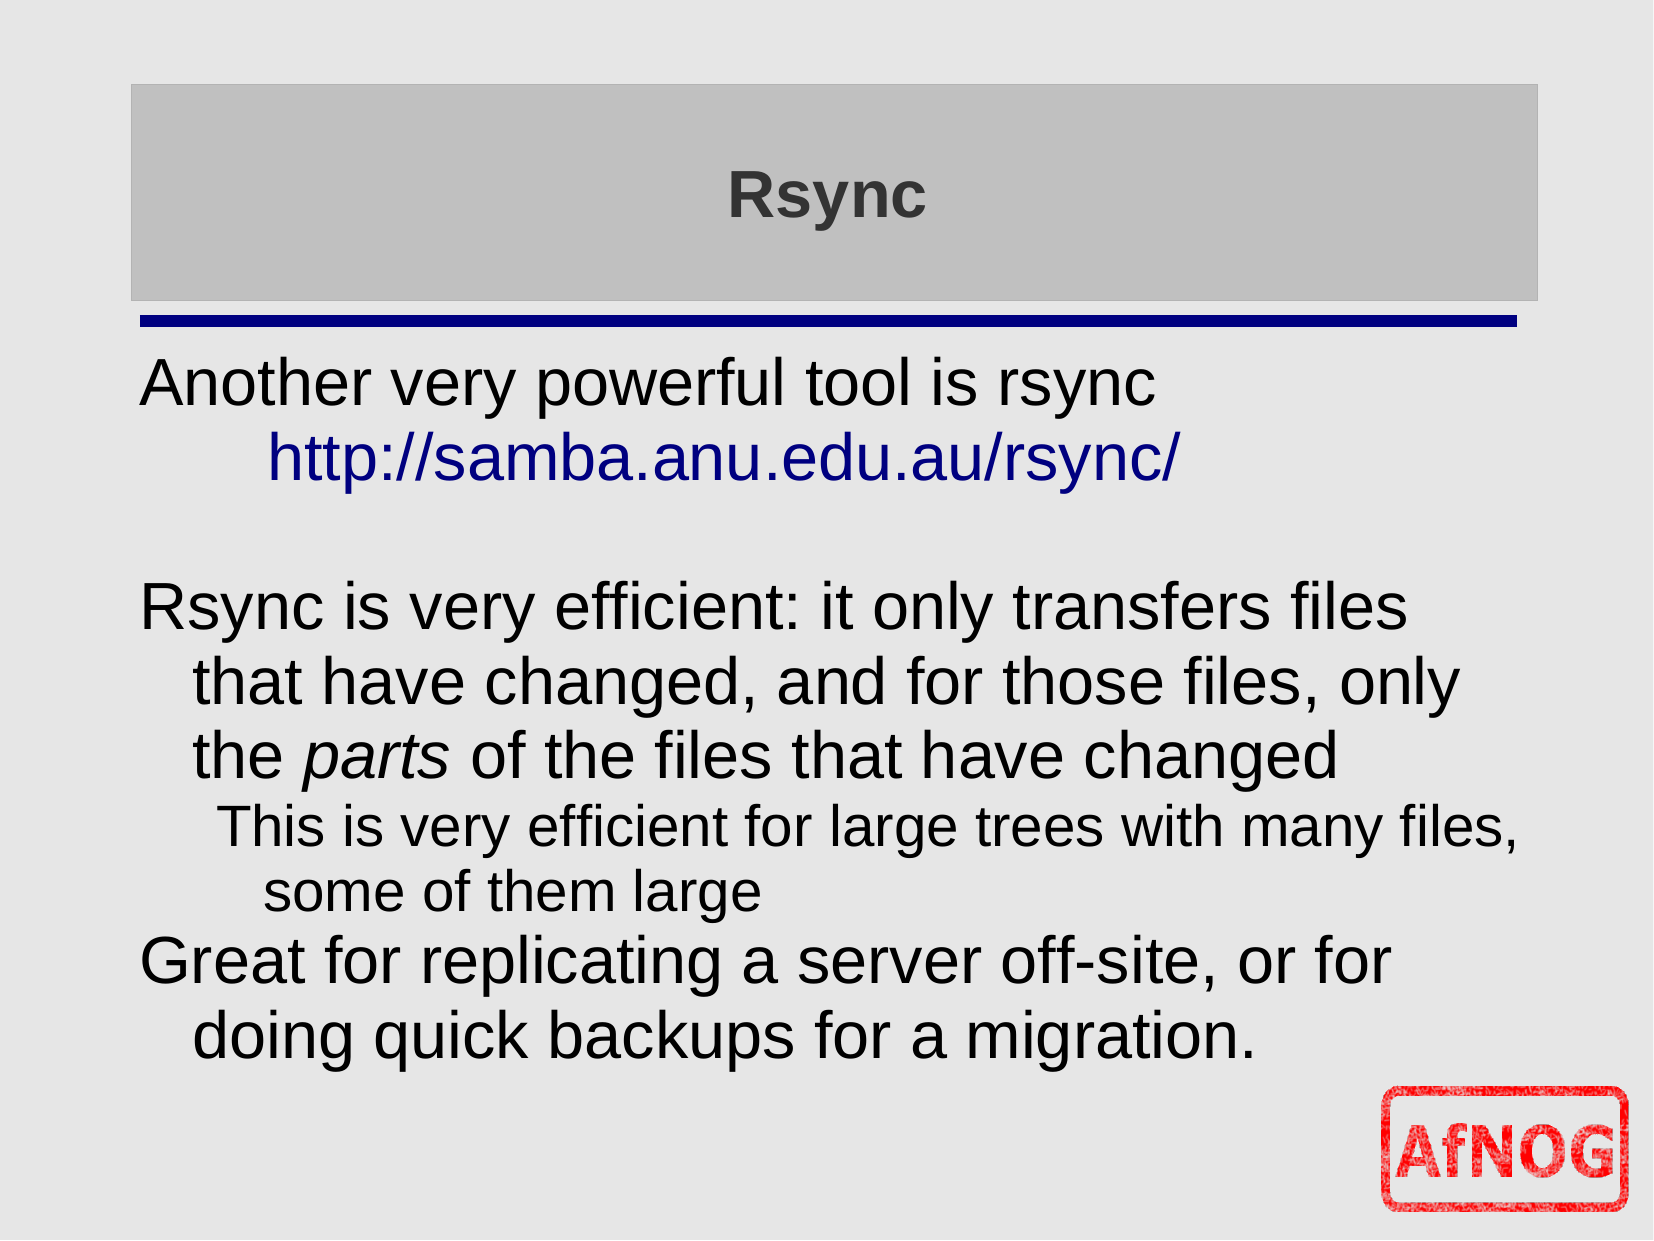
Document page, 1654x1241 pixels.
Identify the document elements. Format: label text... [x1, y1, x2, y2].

list Another very powerful tool is rsync http://samba.anu.edu.au/rsync/ Rsync is very efficient: it only transfers files that have changed, and for those files, only the parts of the files that have changed This is very efficient for large trees with many files, some of them large Great for replicating a server off-site, or for doing quick backups for a migration. [121, 344, 1534, 1143]
title Rsync [121, 91, 1534, 299]
picture [1381, 1085, 1629, 1212]
